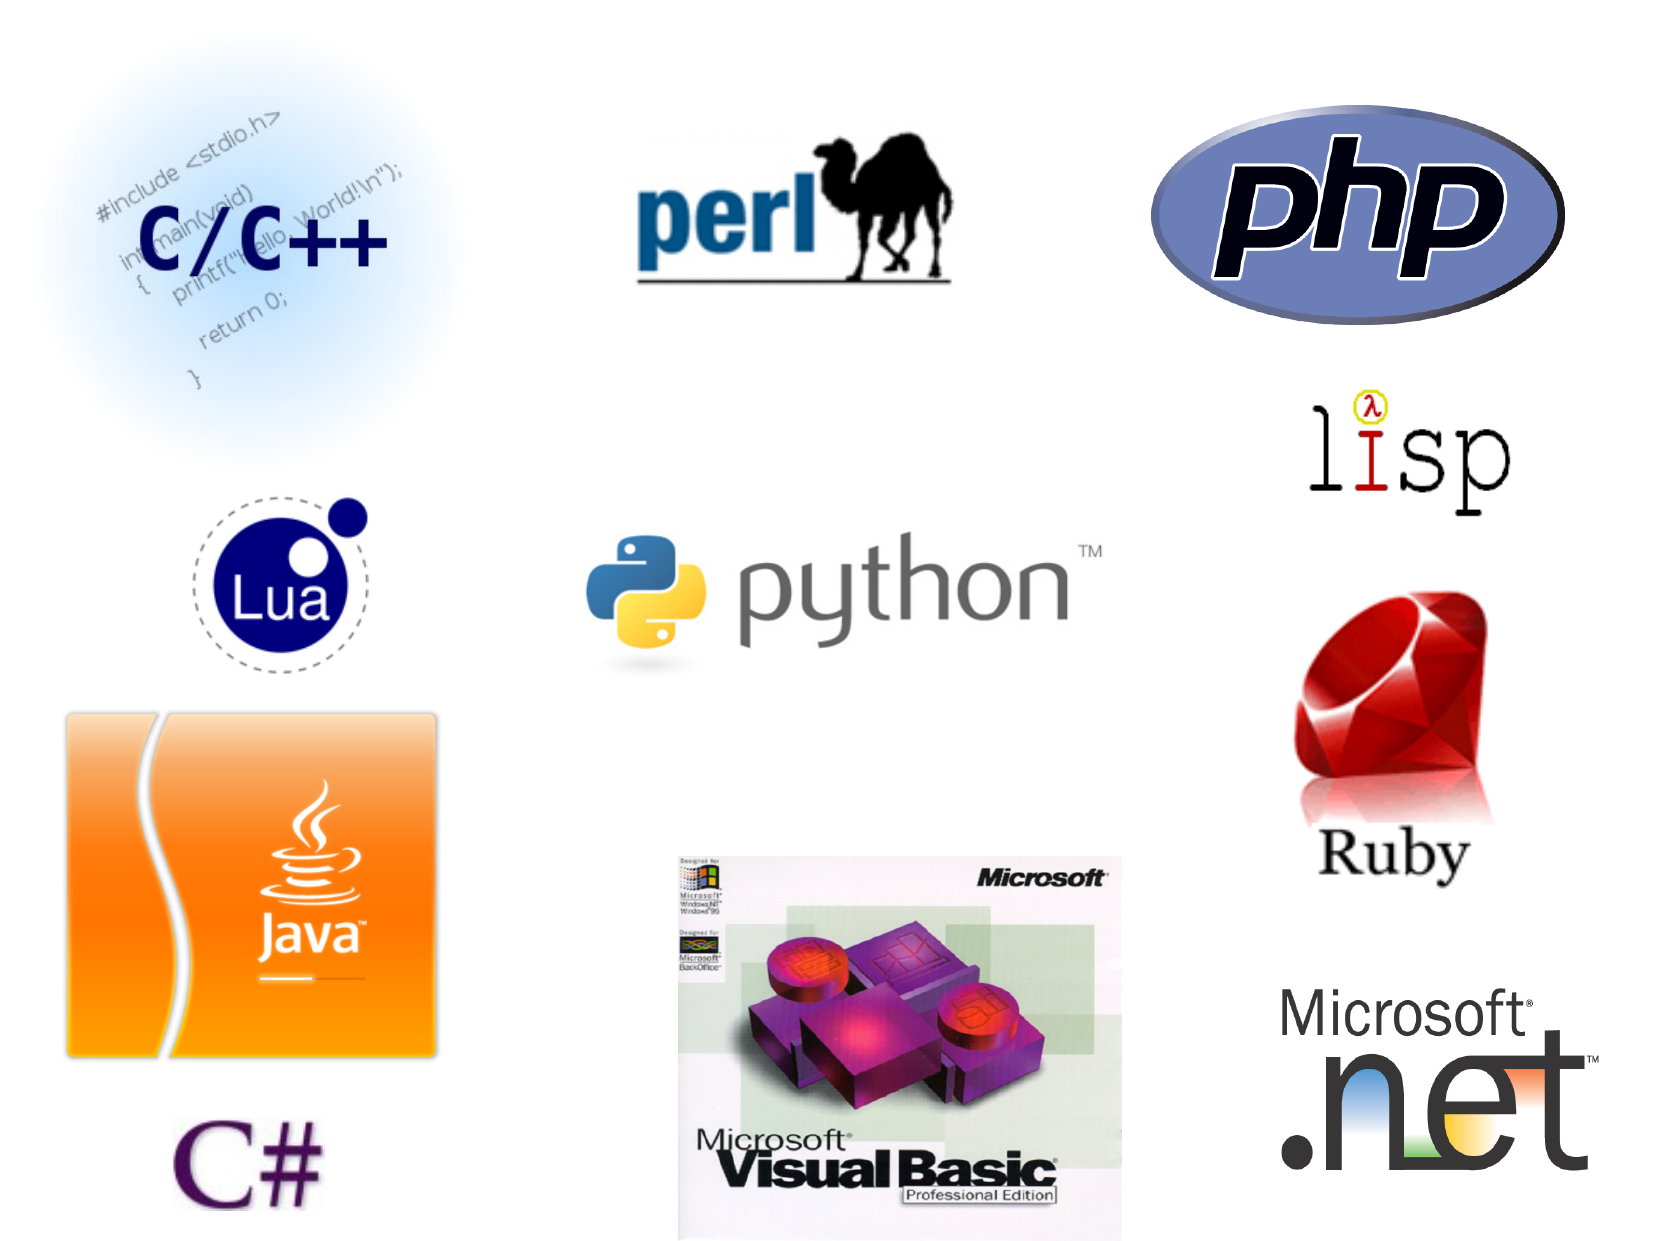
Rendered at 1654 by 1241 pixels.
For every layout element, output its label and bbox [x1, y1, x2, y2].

picture [29, 29, 473, 473]
picture [172, 1117, 325, 1211]
picture [61, 708, 443, 1064]
picture [619, 118, 974, 295]
picture [678, 856, 1122, 1241]
picture [1263, 357, 1565, 917]
picture [501, 502, 1152, 709]
picture [177, 479, 377, 680]
picture [1151, 105, 1565, 325]
picture [1210, 928, 1653, 1241]
